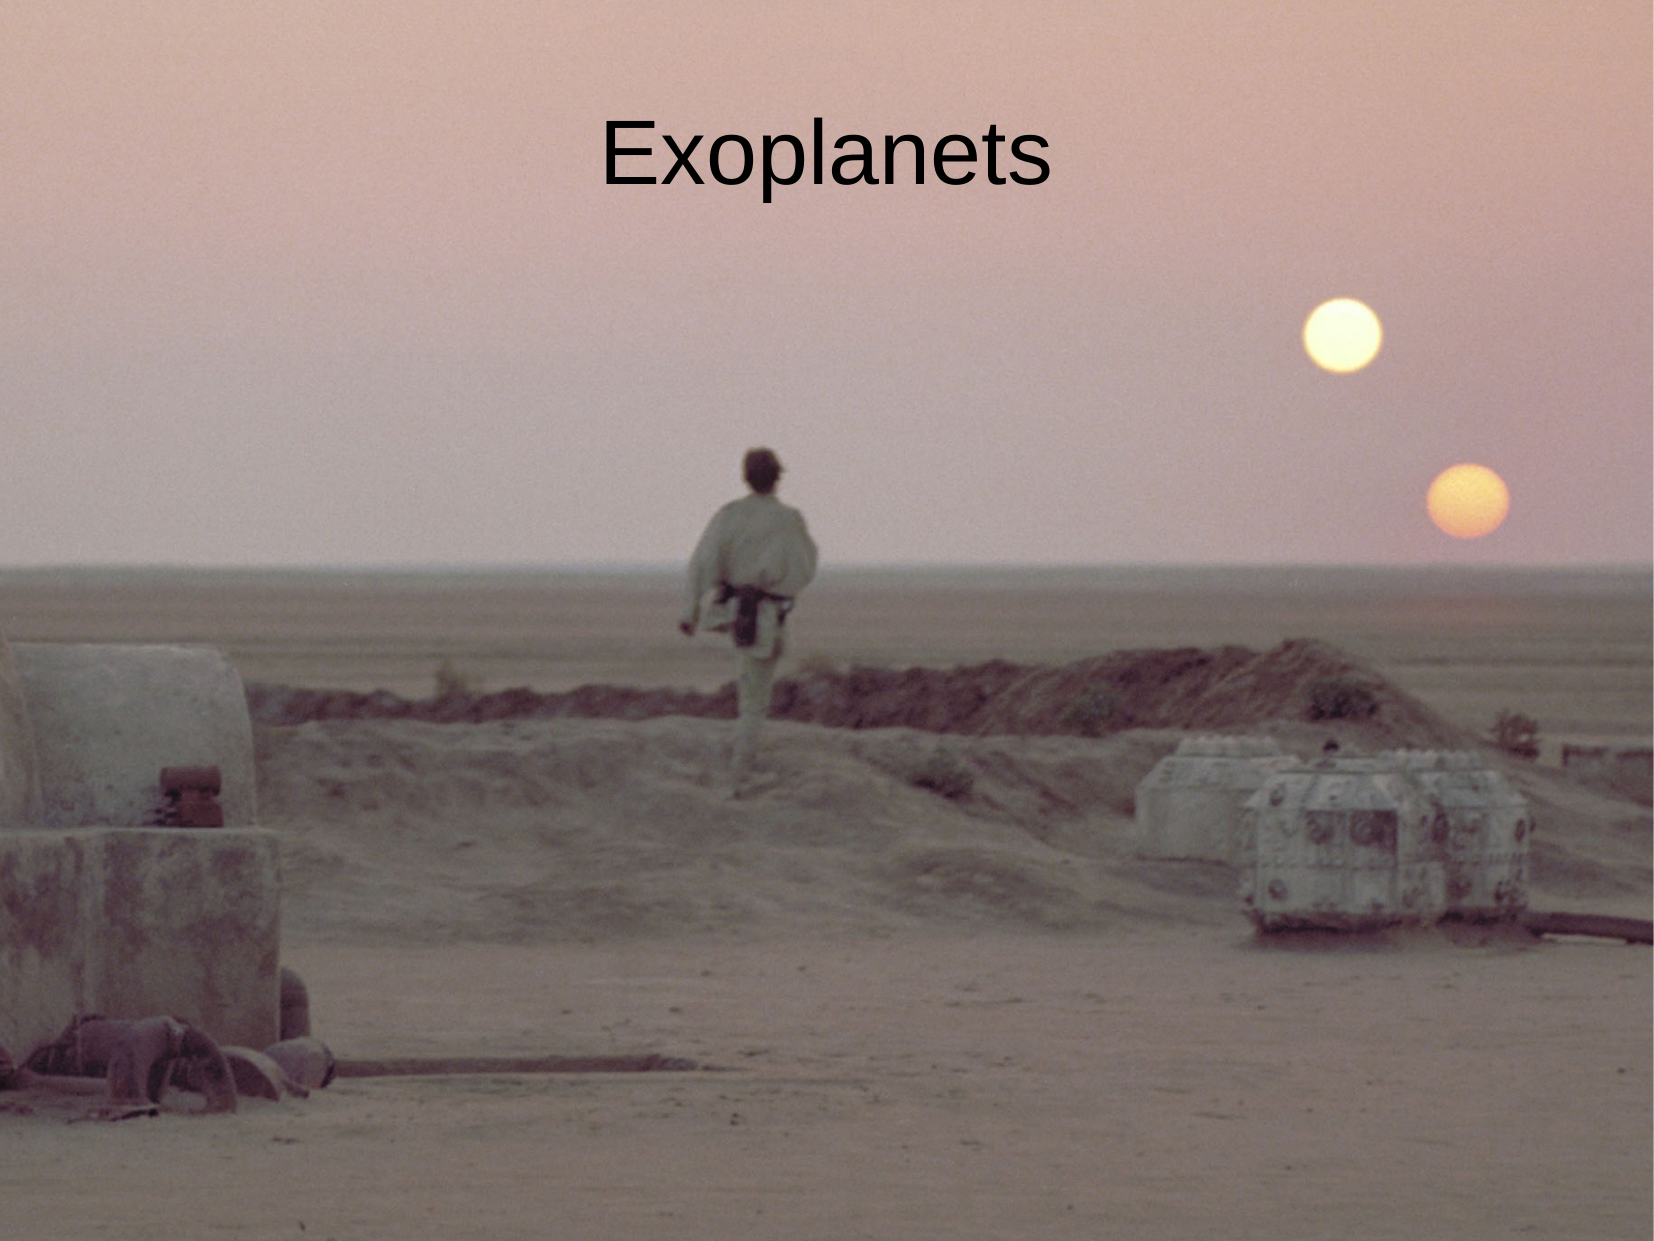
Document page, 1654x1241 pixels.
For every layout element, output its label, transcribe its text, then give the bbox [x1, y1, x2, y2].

picture [0, 0, 1654, 1241]
title Exoplanets [82, 49, 1571, 257]
